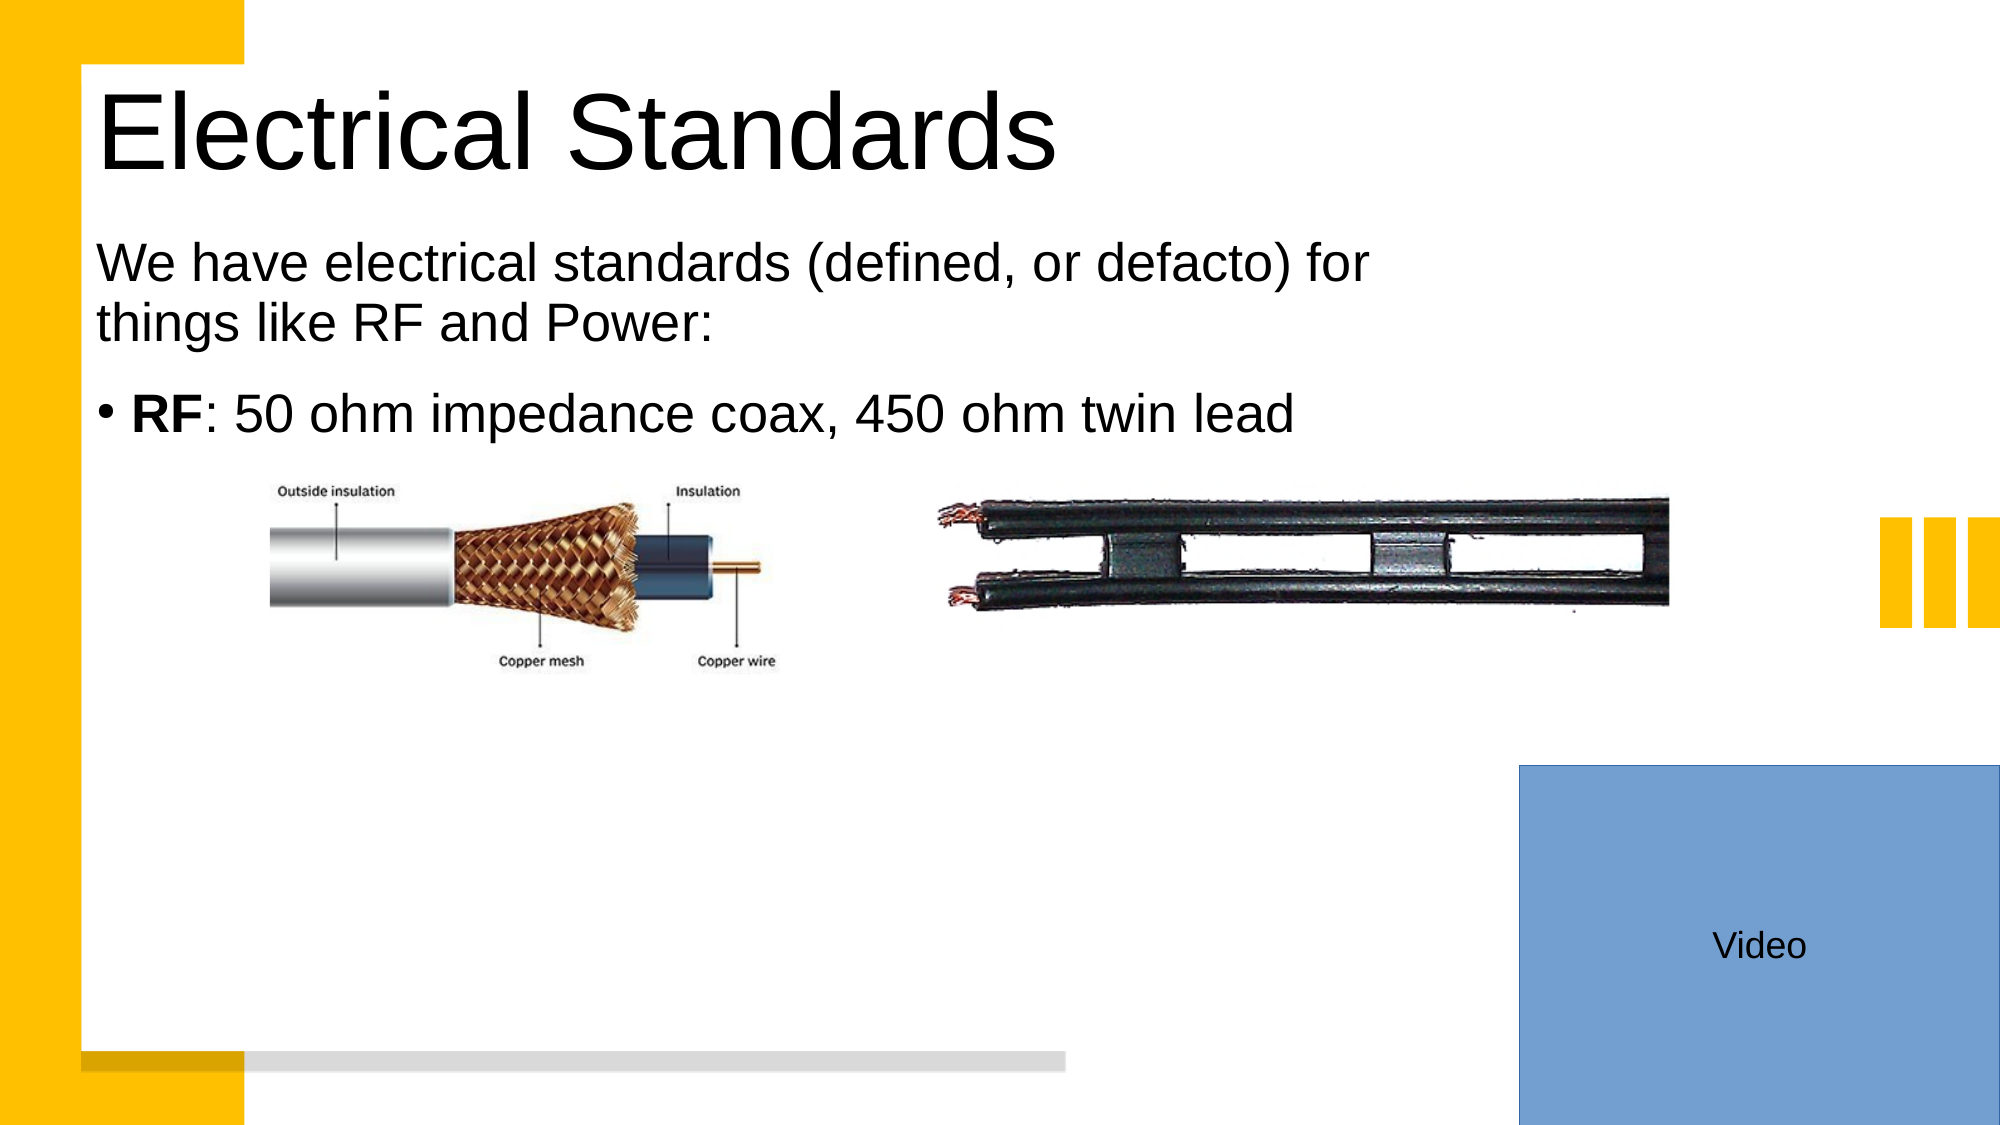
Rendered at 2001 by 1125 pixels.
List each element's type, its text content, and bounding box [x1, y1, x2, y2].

text_box [0, 0, 2000, 1125]
text_box We have electrical standards (defined, or defacto) for things like RF and Power: RF: 50 ohm impedance coax, 450 ohm twin lead [81, 224, 1516, 1036]
picture [900, 465, 1682, 631]
text_box Video [1519, 765, 2000, 1125]
picture [269, 464, 781, 689]
text_box Electrical Standards [81, 64, 1921, 201]
